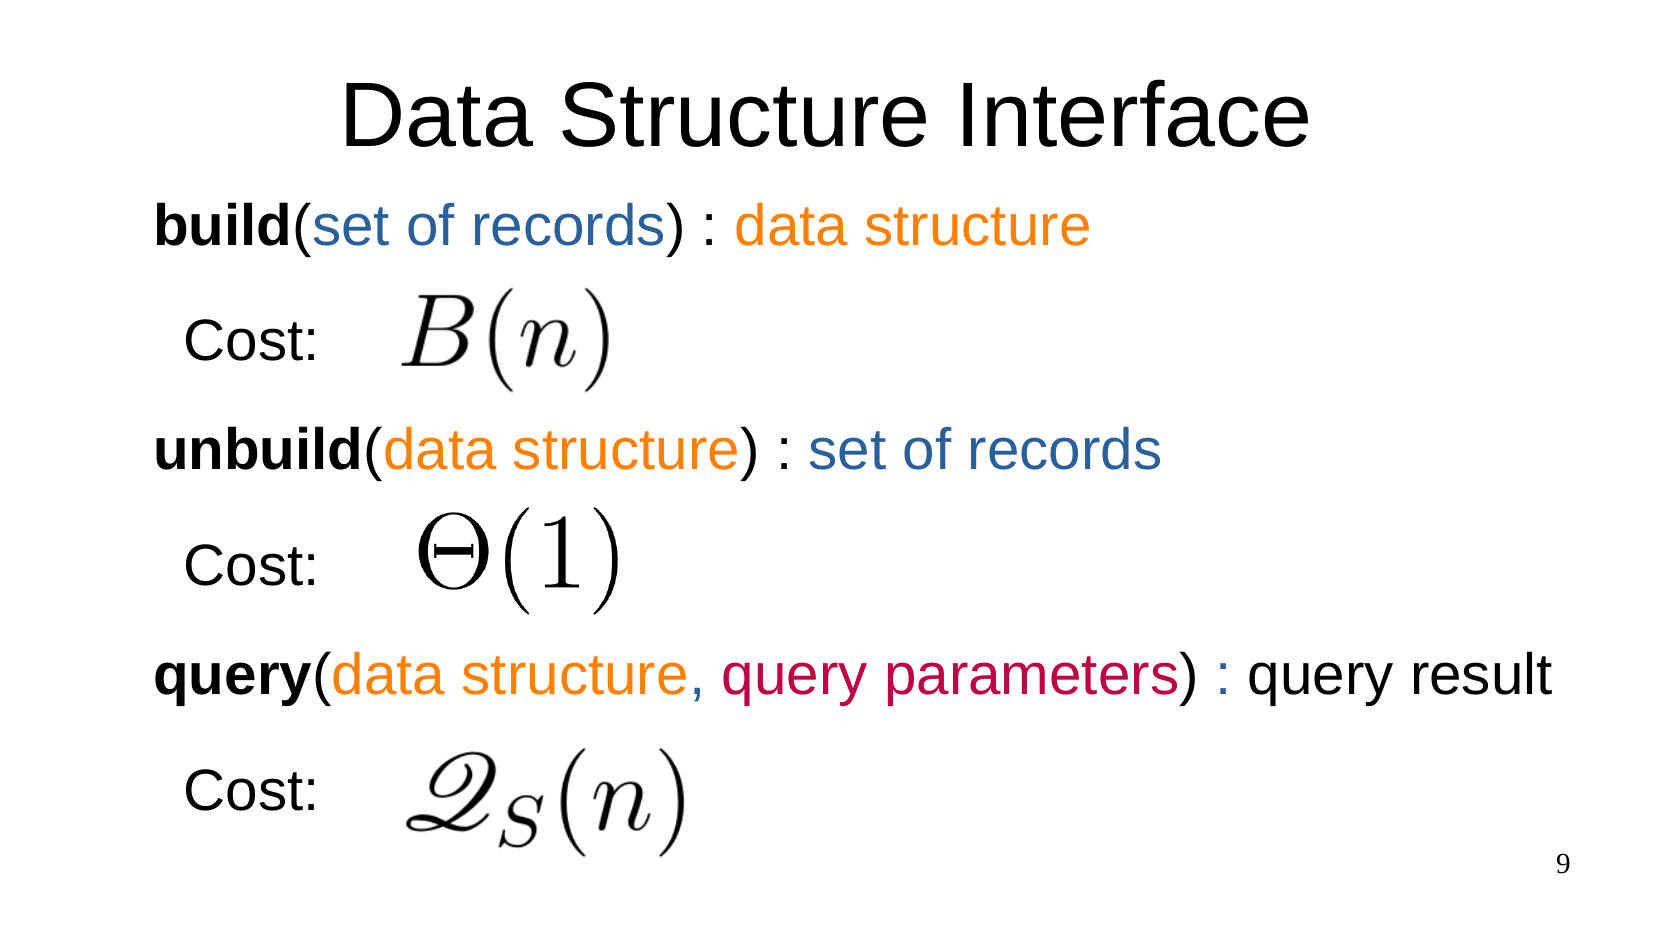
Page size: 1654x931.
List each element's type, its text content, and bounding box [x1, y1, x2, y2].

picture [398, 487, 634, 638]
text_box Cost: [168, 750, 335, 830]
title Data Structure Interface [82, 37, 1571, 192]
text_box Cost: [168, 525, 335, 605]
text_box Cost: [168, 300, 335, 380]
list build(set of records) : data structure unbuild(data structure) : set of records query(data structure, query parameters) : query result [82, 192, 1571, 901]
picture [398, 712, 699, 879]
picture [398, 262, 613, 414]
